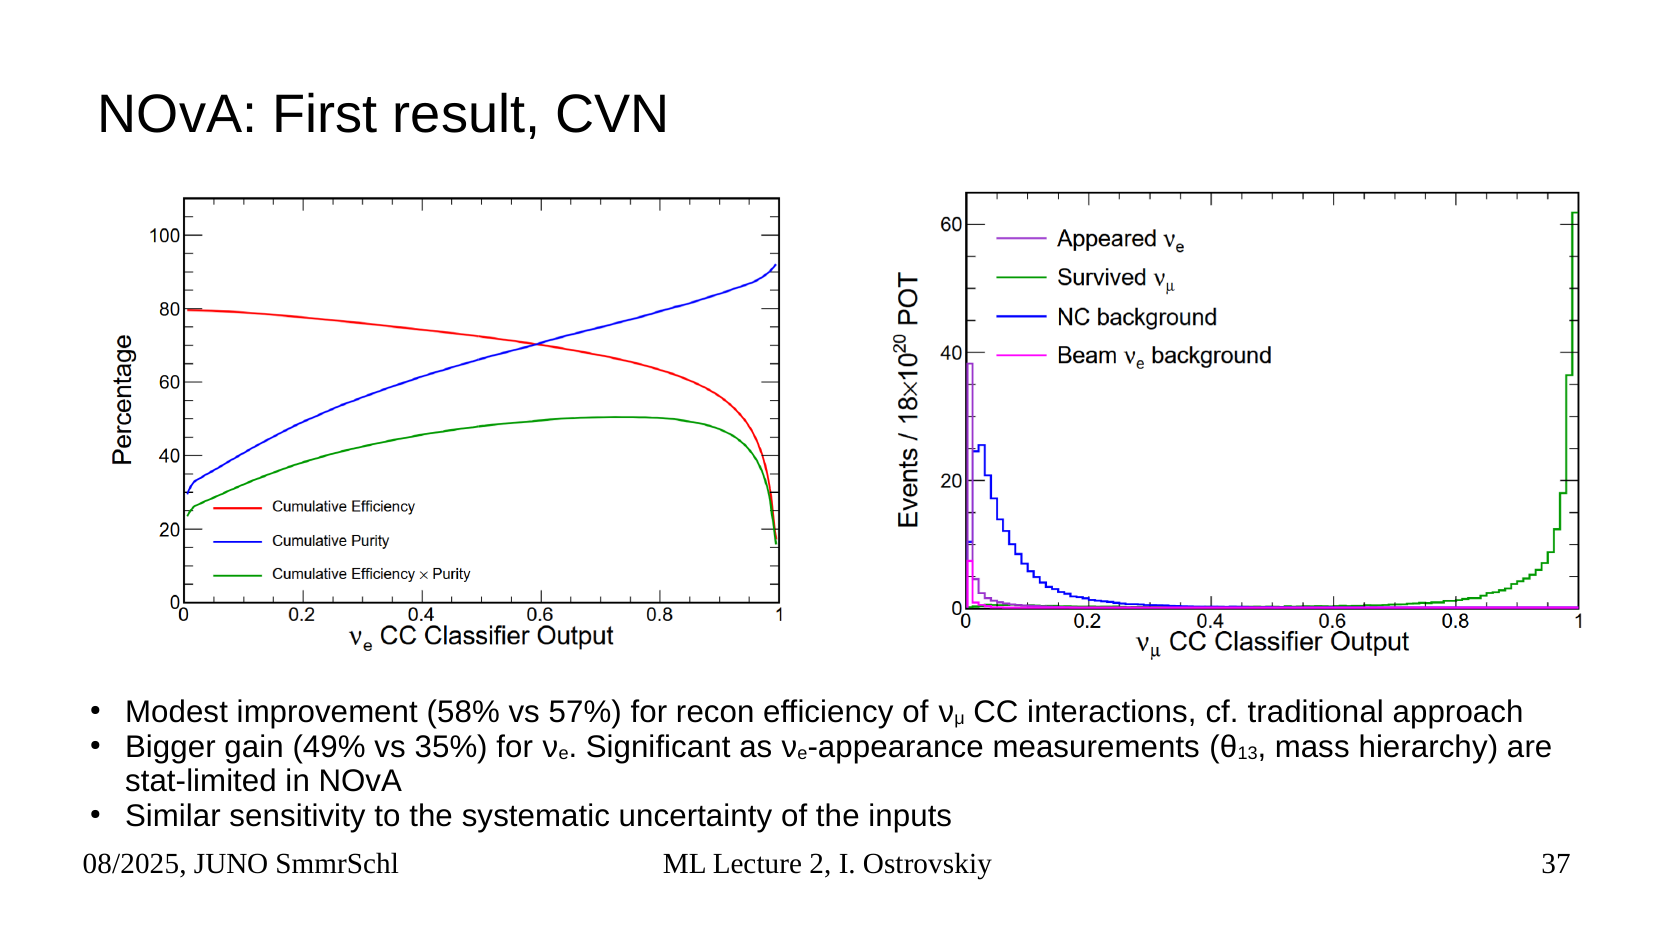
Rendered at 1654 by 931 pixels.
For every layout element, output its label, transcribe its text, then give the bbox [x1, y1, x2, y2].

title NOvA: First result, CVN [82, 37, 1571, 193]
picture [112, 188, 792, 652]
text_box Modest improvement (58% vs 57%) for recon efficiency of νμ CC interactions, cf. traditional approach Bigger gain (49% vs 35%) for νe. Significant as νe-appearance measurements (θ13, mass hierarchy) are stat-limited in NOvA Similar sensitivity to the systematic uncertainty of the inputs [75, 686, 1613, 863]
picture [888, 186, 1597, 660]
